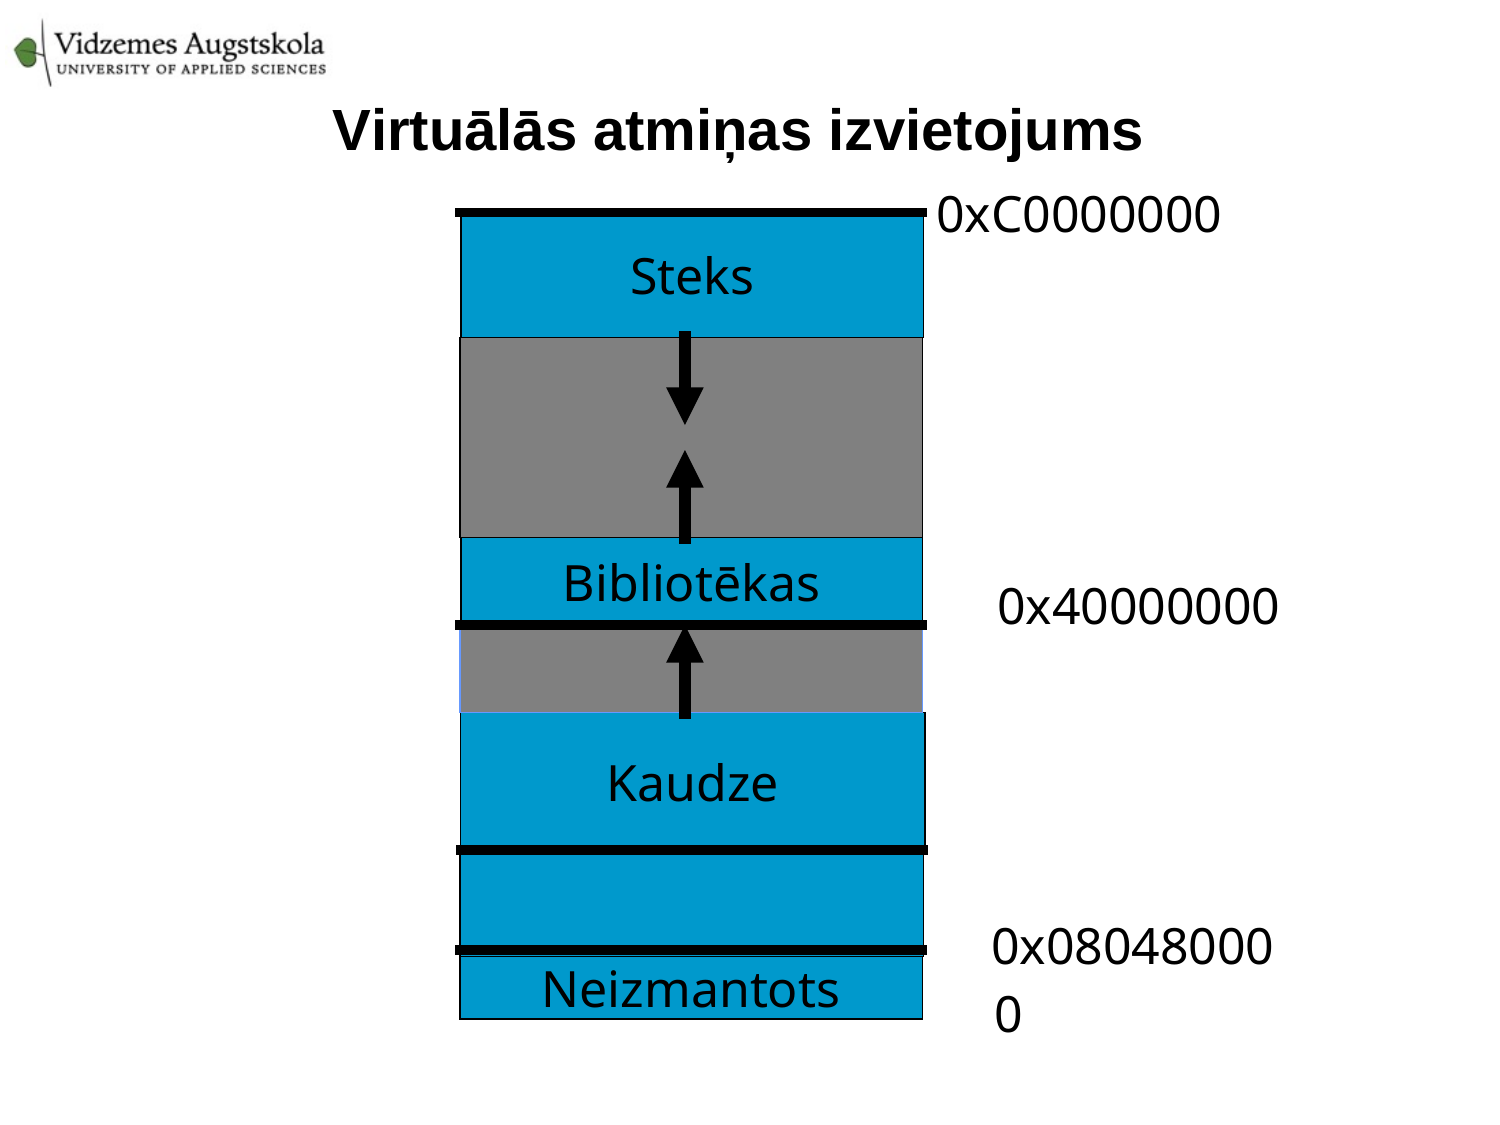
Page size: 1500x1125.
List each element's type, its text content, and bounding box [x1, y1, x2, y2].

picture [5, 2, 334, 102]
title Virtuālās atmiņas izvietojums [85, 87, 1372, 177]
text_box [459, 630, 681, 713]
text_box Bibliotēkas [460, 538, 923, 620]
text_box [459, 855, 924, 945]
text_box [459, 337, 923, 538]
text_box Neizmantots [459, 957, 923, 1019]
text_box Steks [460, 217, 924, 338]
text_box 0x08048000 [976, 906, 1290, 982]
text_box 0xC0000000 [921, 174, 1238, 251]
text_box [688, 630, 923, 713]
text_box Kaudze [460, 712, 925, 845]
text_box 0x40000000 [982, 566, 1295, 643]
text_box 0 [979, 974, 1038, 1051]
